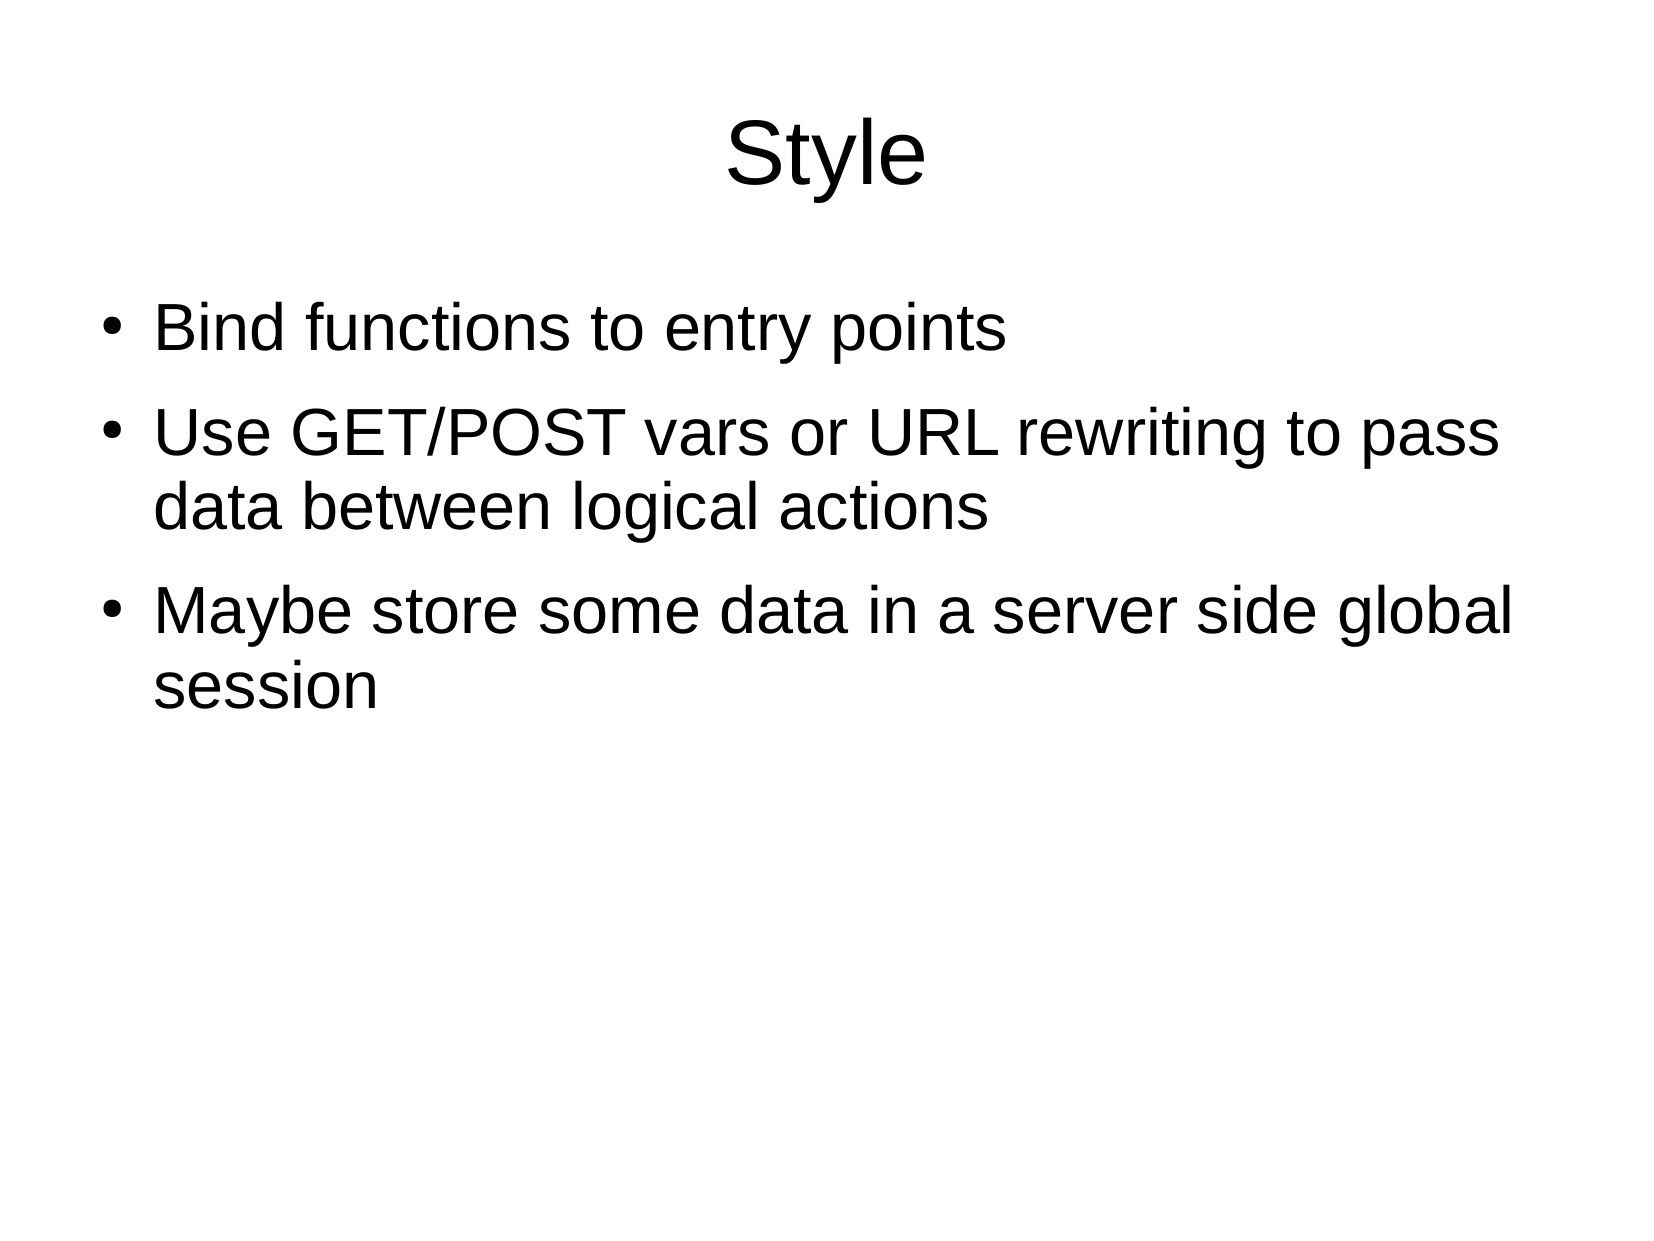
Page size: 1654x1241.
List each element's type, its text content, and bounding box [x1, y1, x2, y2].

title Style [82, 49, 1571, 257]
list Bind functions to entry points Use GET/POST vars or URL rewriting to pass data between logical actions Maybe store some data in a server side global session [82, 290, 1571, 1109]
